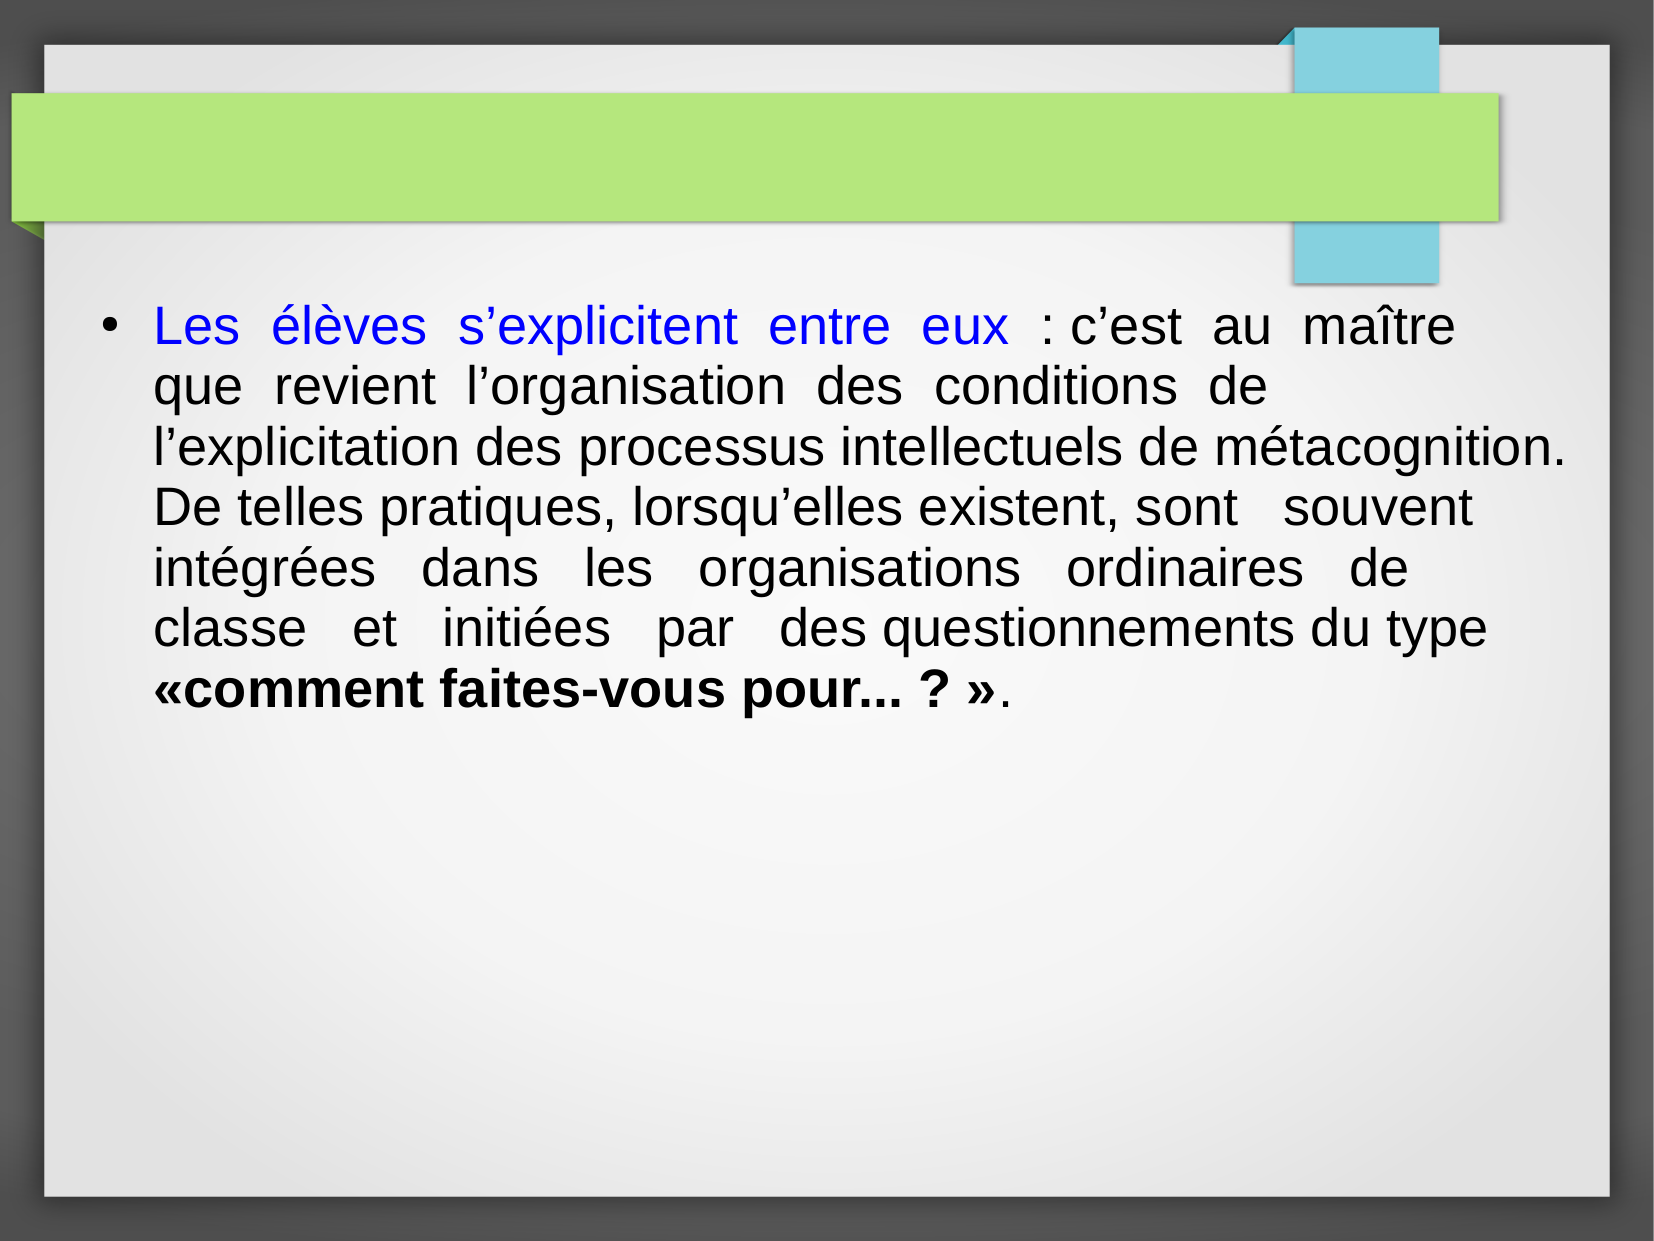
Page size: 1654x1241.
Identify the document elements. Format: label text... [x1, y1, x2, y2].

list Les élèves s’explicitent entre eux : c’est au maître que revient l’organisation des conditions de l’explicitation des processus intellectuels de métacognition. De telles pratiques, lorsqu’elles existent, sont souvent intégrées dans les organisations ordinaires de classe et initiées par des questionnements du type «comment faites-vous pour... ? ». [82, 295, 1571, 1015]
picture [0, 0, 1654, 1241]
